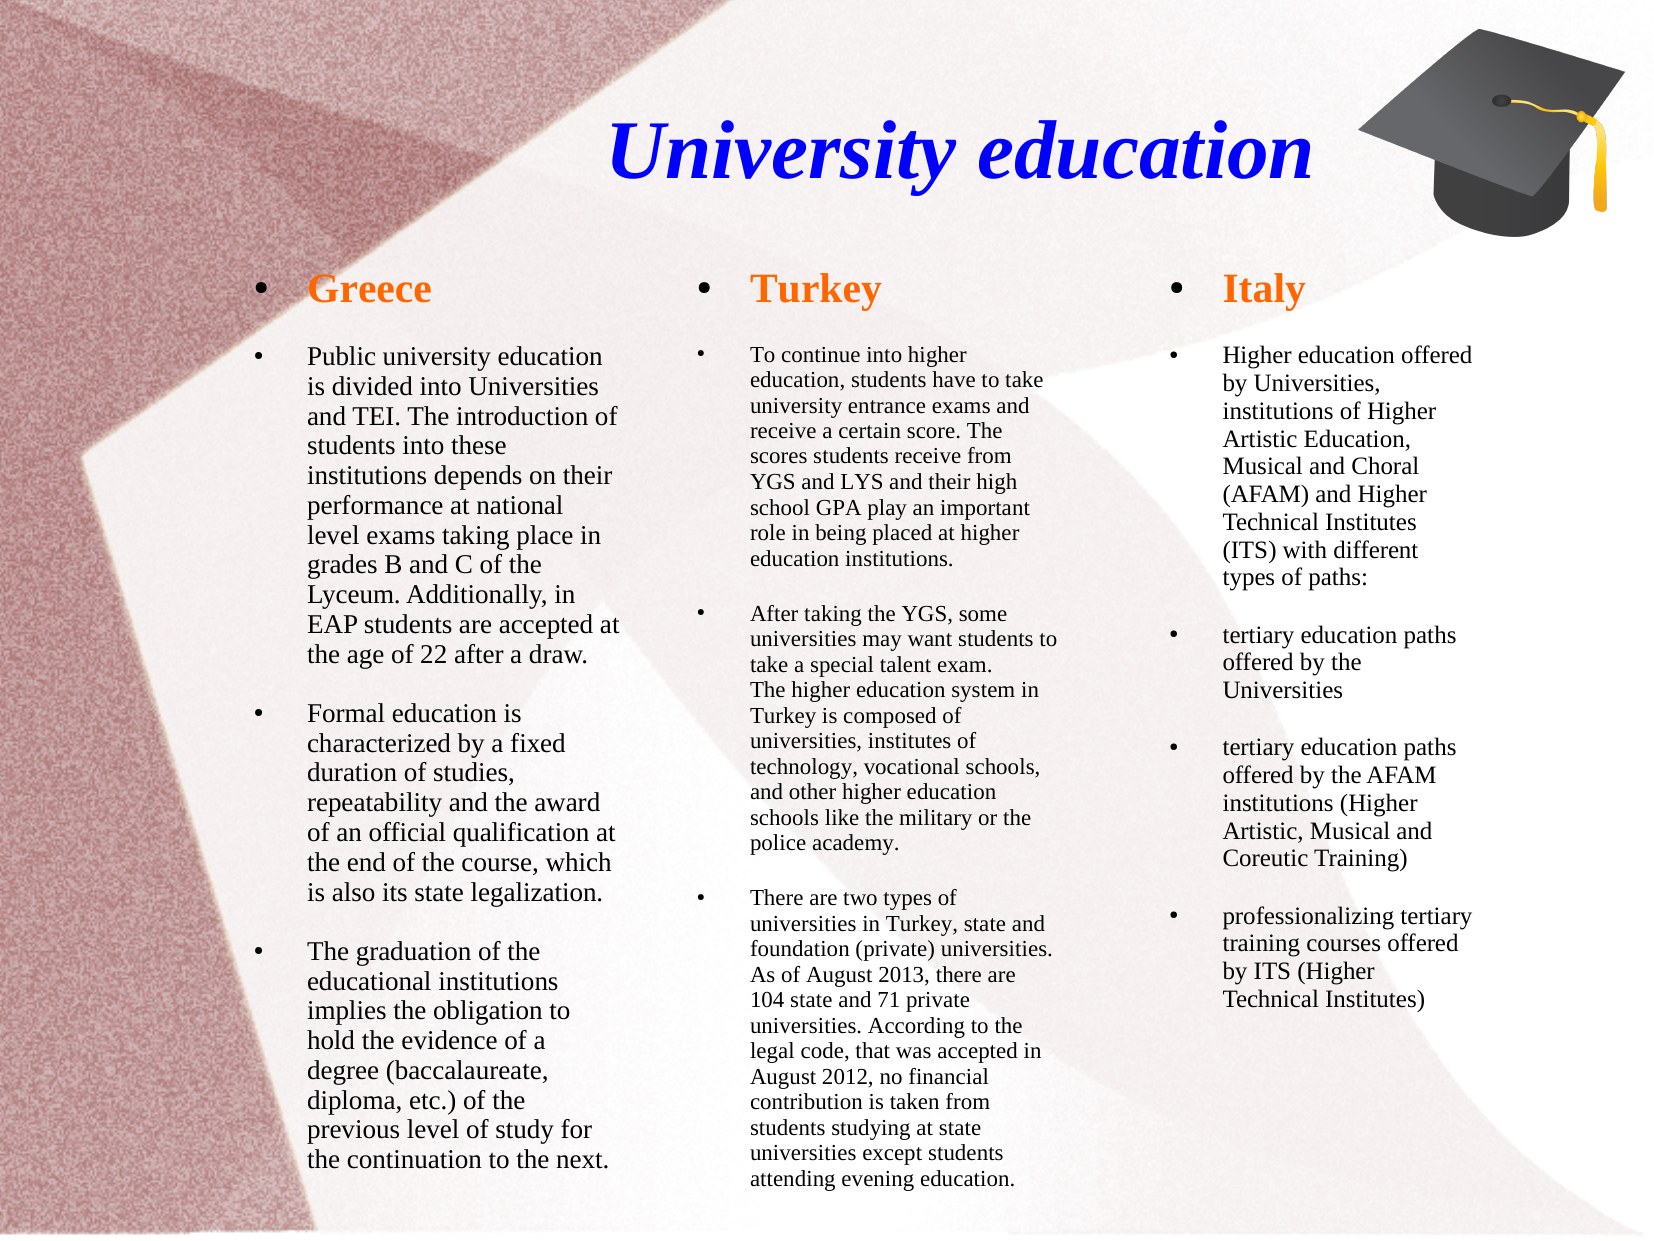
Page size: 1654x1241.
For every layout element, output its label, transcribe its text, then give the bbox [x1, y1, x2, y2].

list Italy Higher education offered by Universities, institutions of Higher Artistic Education, Musical and Choral (AFAM) and Higher Technical Institutes (ITS) with different types of paths: tertiary education paths offered by the Universities tertiary education paths offered by the AFAM institutions (Higher Artistic, Musical and Coreutic Training) professionalizing tertiary training courses offered by ITS (Higher Technical Institutes) [1151, 265, 1477, 1230]
list Greece Public university education is divided into Universities and TEI. The introduction of students into these institutions depends on their performance at national level exams taking place in grades B and C of the Lyceum. Additionally, in EAP students are accepted at the age of 22 after a draw. Formal education is characterized by a fixed duration of studies, repeatability and the award of an official qualification at the end of the course, which is also its state legalization. The graduation of the educational institutions implies the obligation to hold the evidence of a degree (baccalaureate, diploma, etc.) of the previous level of study for the continuation to the next. [236, 265, 621, 1211]
title University education [489, 59, 1317, 242]
picture [0, 0, 1654, 1241]
list Turkey To continue into higher education, students have to take university entrance exams and receive a certain score. The scores students receive from YGS and LYS and their high school GPA play an important role in being placed at higher education institutions. After taking the YGS, some universities may want students to take a special talent exam. The higher education system in Turkey is composed of universities, institutes of technology, vocational schools, and other higher education schools like the military or the police academy. There are two types of universities in Turkey, state and foundation (private) universities. As of August 2013, there are 104 state and 71 private universities. According to the legal code, that was accepted in August 2012, no financial contribution is taken from students studying at state universities except students attending evening education. [679, 265, 1063, 1234]
